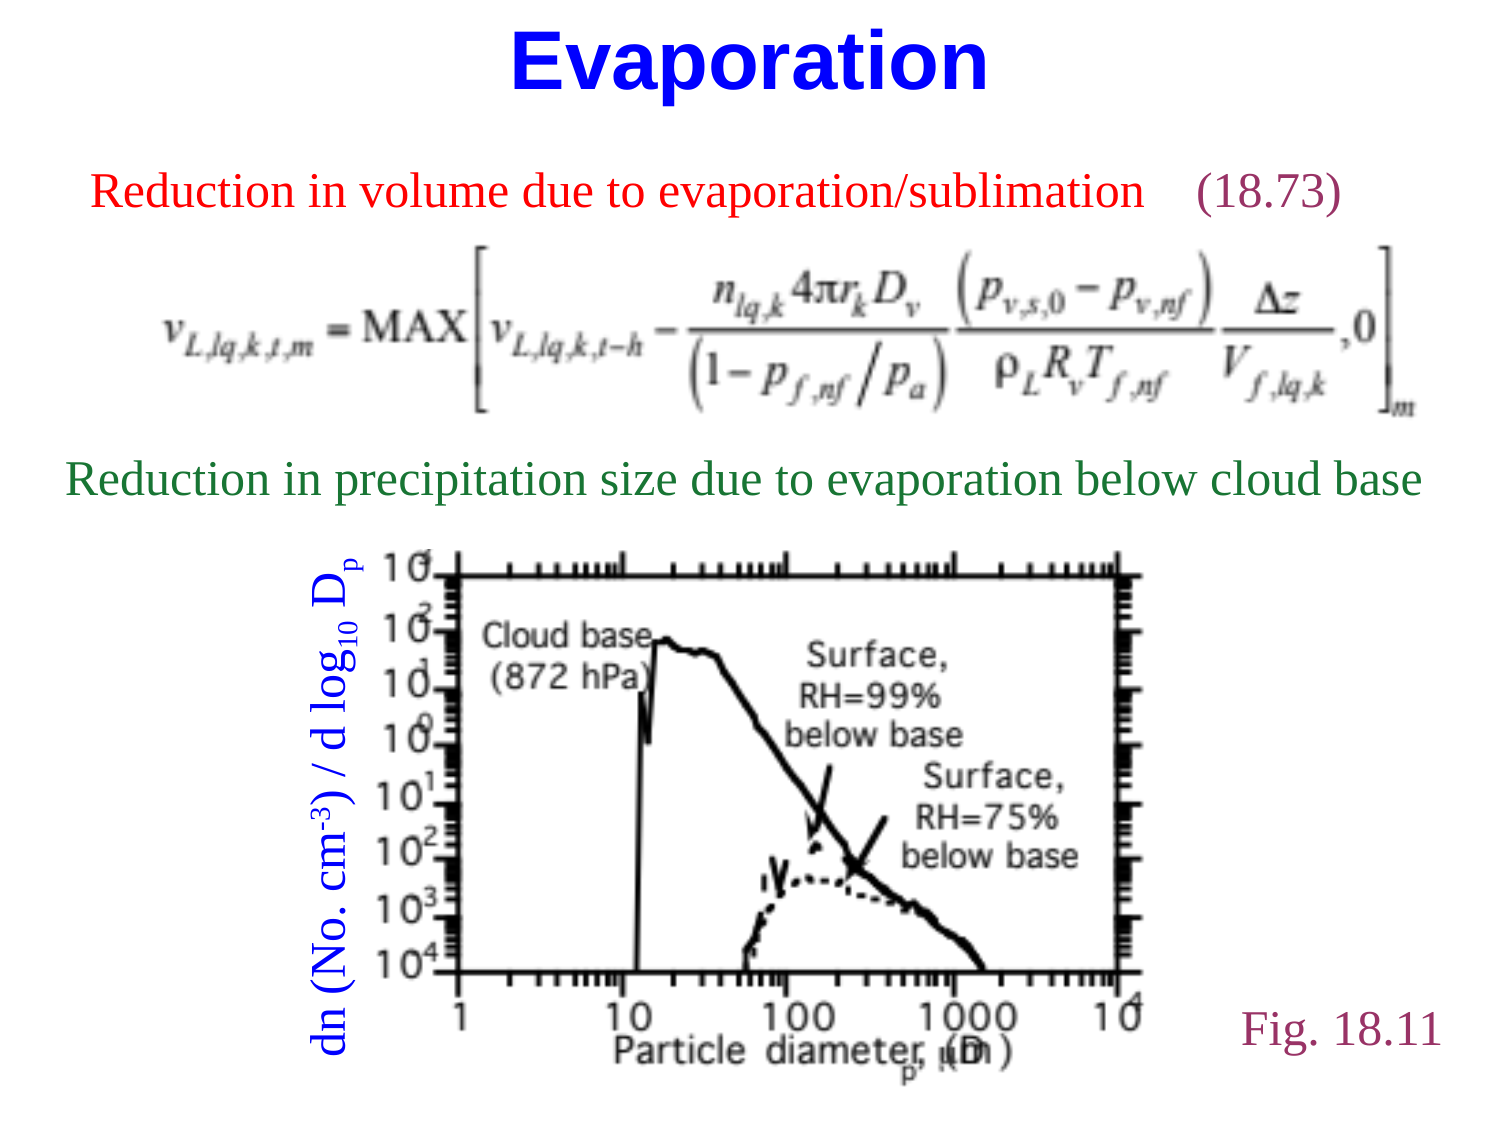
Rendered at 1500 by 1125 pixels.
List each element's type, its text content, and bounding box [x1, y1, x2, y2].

text_box [262, 512, 375, 1098]
chart [156, 233, 1422, 425]
title Evaporation [0, 0, 1500, 113]
text_box Fig. 18.11 [1226, 999, 1459, 1063]
text_box Reduction in volume due to evaporation/sublimation (18.73) [74, 149, 1438, 250]
chart [375, 549, 1213, 1087]
text_box dn (No. cm-3) / d log10 Dp [287, 542, 371, 1073]
text_box Reduction in precipitation size due to evaporation below cloud base [50, 450, 1450, 550]
